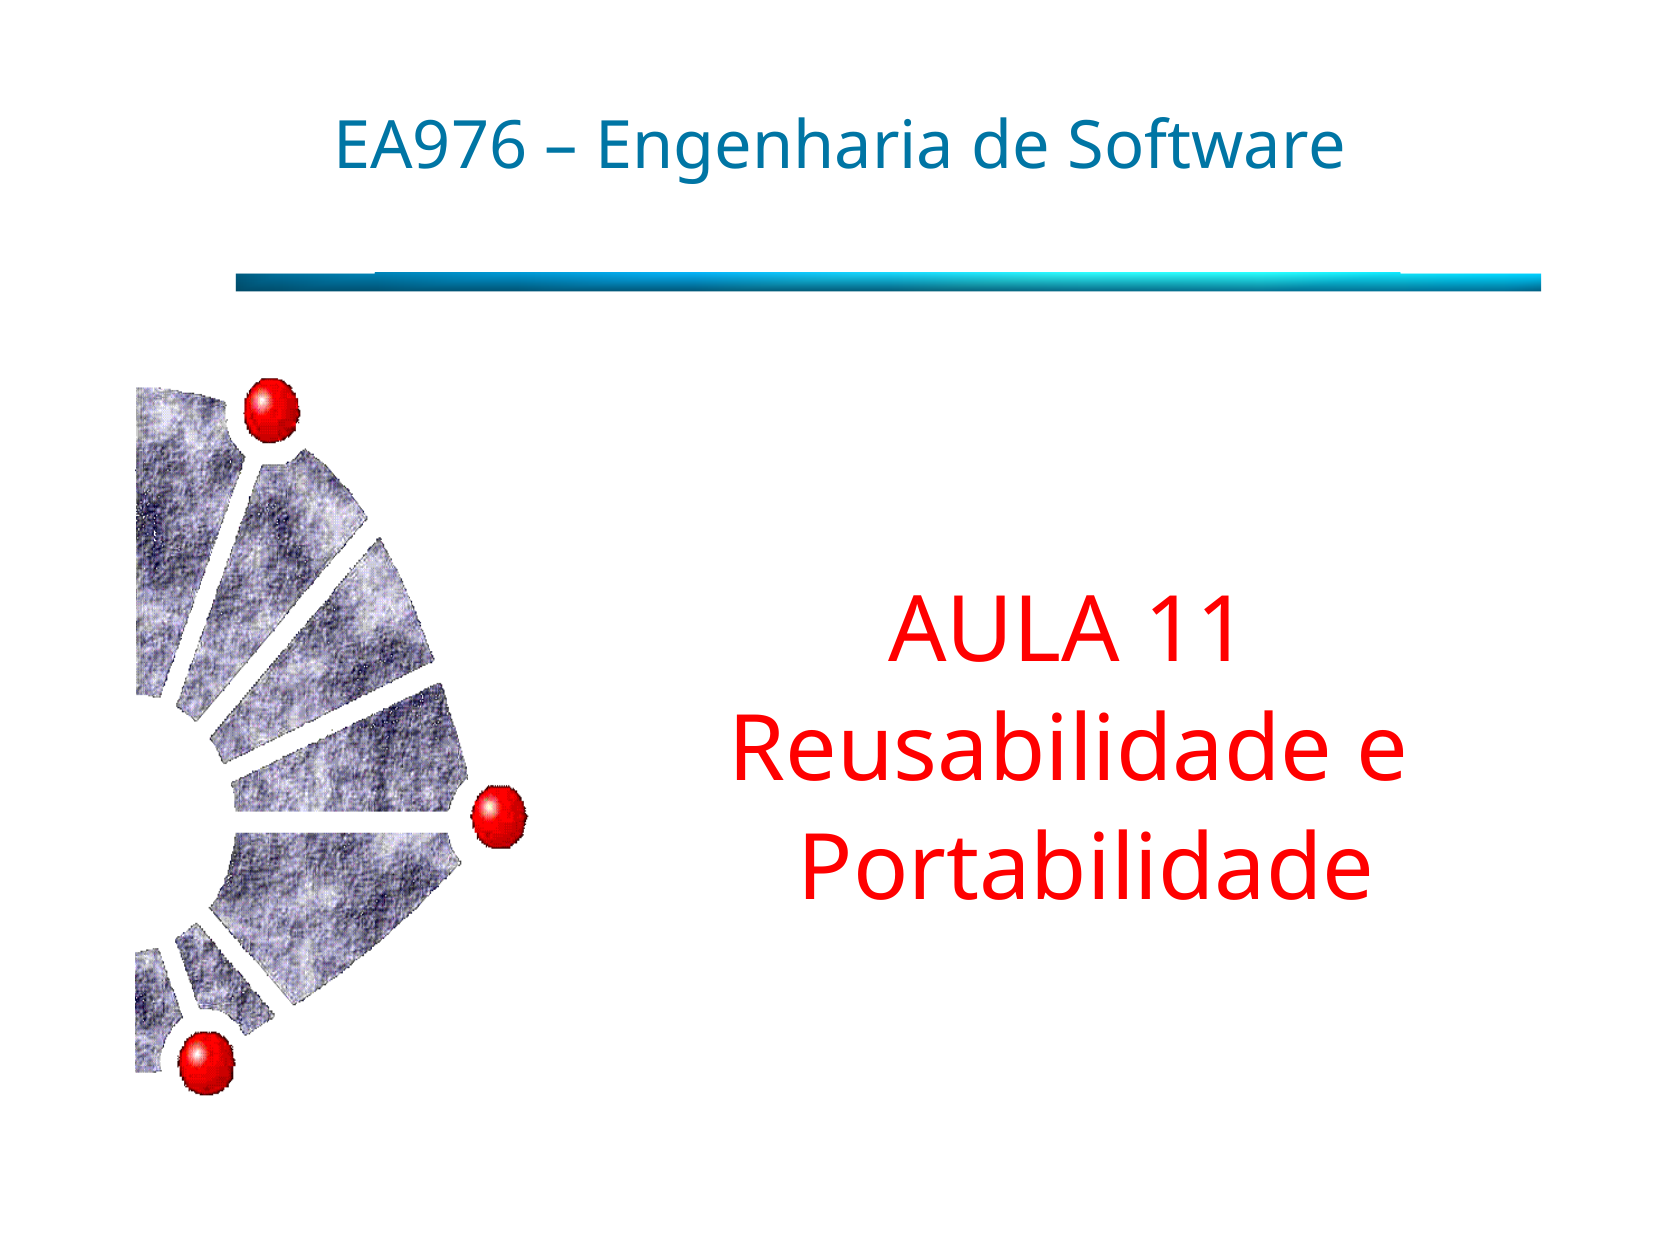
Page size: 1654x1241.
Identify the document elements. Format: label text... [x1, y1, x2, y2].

title EA976 – Engenharia de Software [61, 35, 1620, 250]
picture [125, 272, 1654, 295]
chart [135, 324, 562, 1112]
subtitle AULA 11 Reusabilidade e Portabilidade [561, 308, 1541, 1182]
